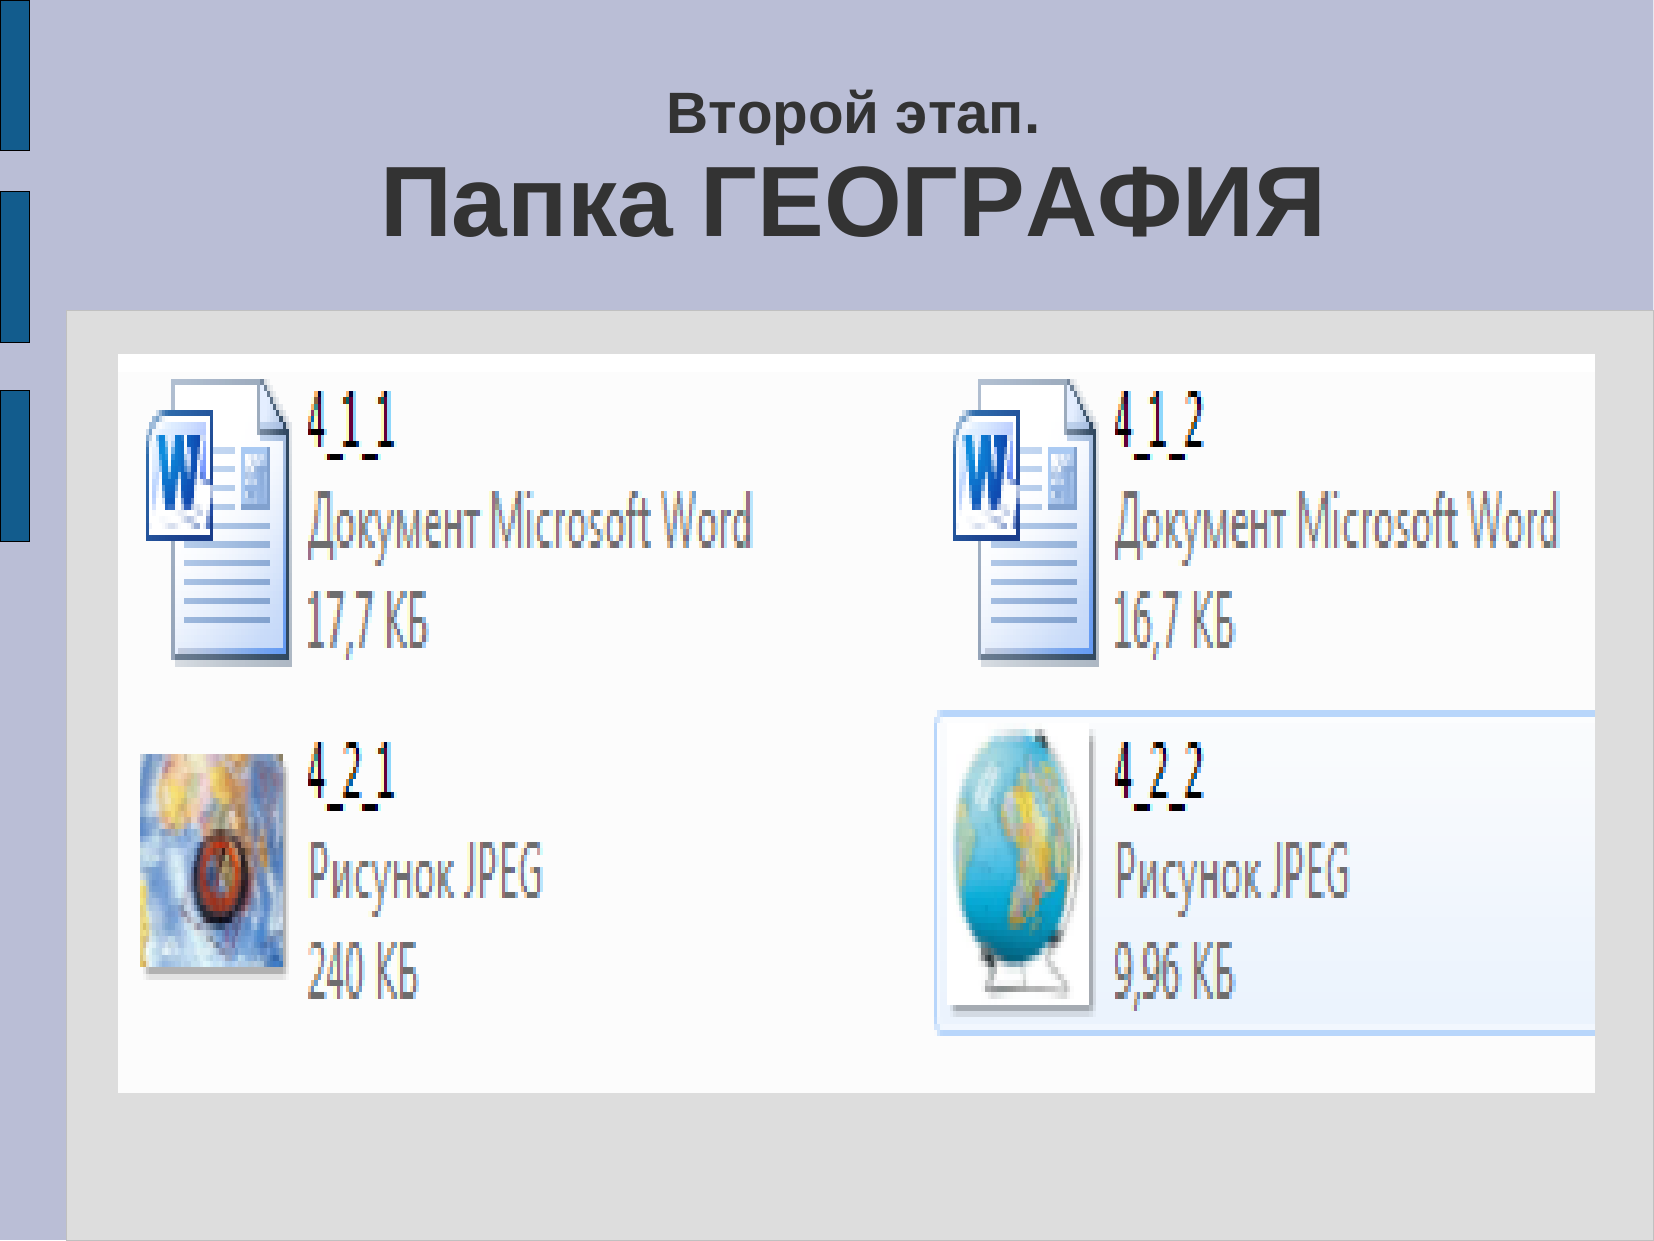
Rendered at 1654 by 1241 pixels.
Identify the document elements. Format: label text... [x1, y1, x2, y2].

title Второй этап. Папка ГЕОГРАФИЯ [147, 73, 1560, 266]
picture [118, 354, 1595, 1093]
